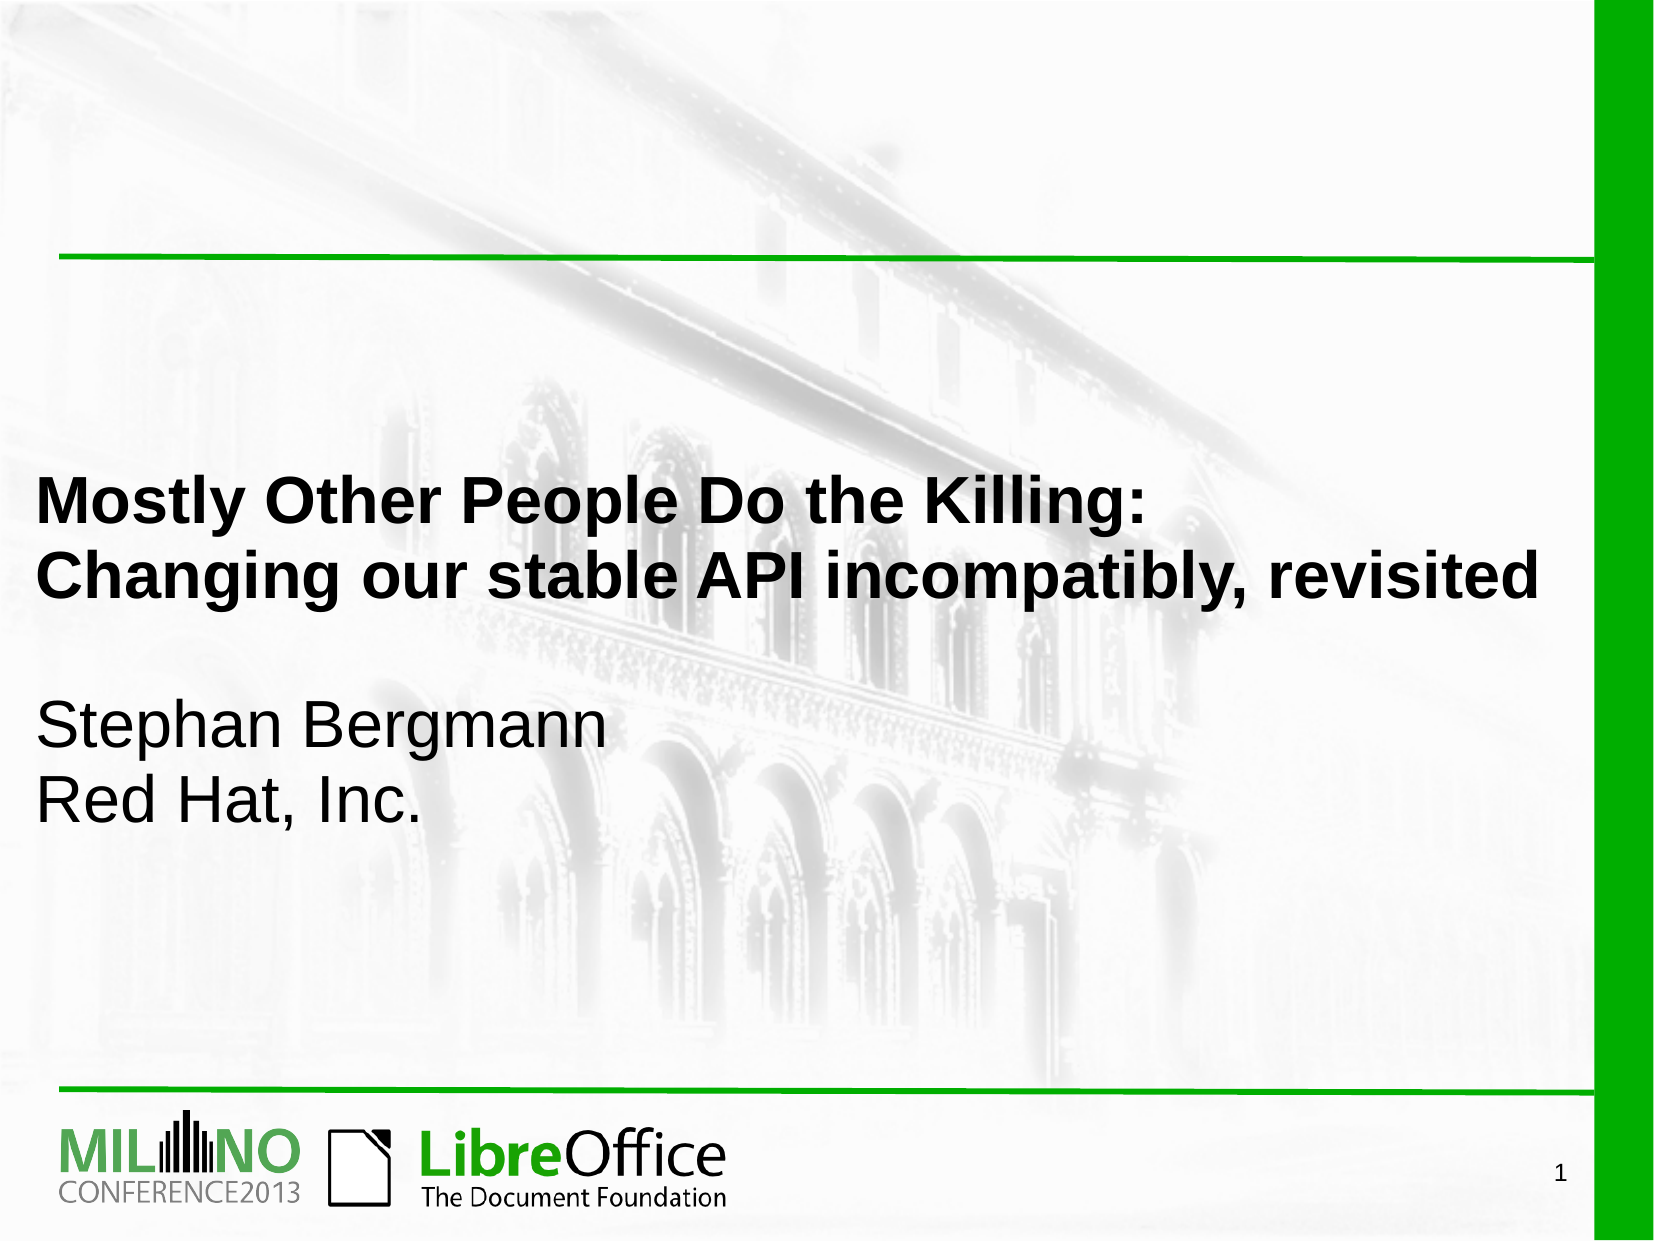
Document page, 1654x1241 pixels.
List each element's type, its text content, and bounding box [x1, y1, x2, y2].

title [59, 49, 1548, 257]
picture [0, 1, 1594, 1241]
subtitle Mostly Other People Do the Killing: Changing our stable API incompatibly, revisited Stephan Bergmann Red Hat, Inc. [35, 290, 1583, 1010]
